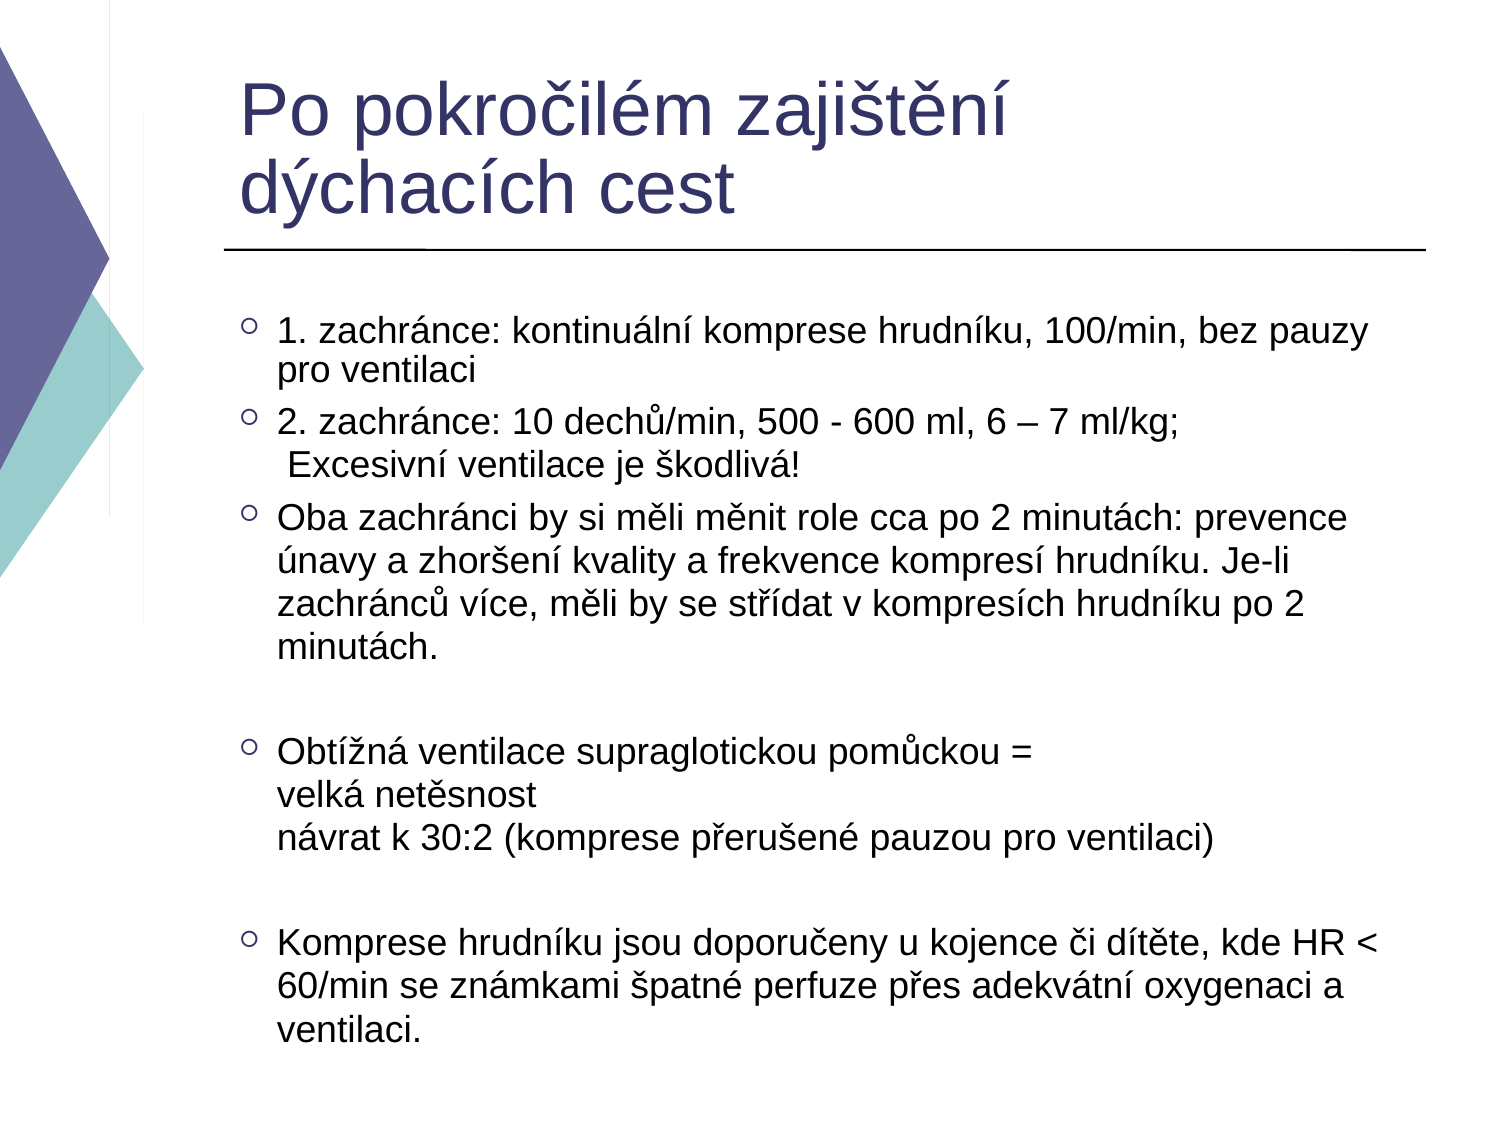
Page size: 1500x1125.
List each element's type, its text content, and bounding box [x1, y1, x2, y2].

list 1. zachránce: kontinuální komprese hrudníku, 100/min, bez pauzy pro ventilaci 2. zachránce: 10 dechů/min, 500 - 600 ml, 6 – 7 ml/kg; Excesivní ventilace je škodlivá! Oba zachránci by si měli měnit role cca po 2 minutách: prevence únavy a zhoršení kvality a frekvence kompresí hrudníku. Je-li zachránců více, měli by se střídat v kompresích hrudníku po 2 minutách. Obtížná ventilace supraglotickou pomůckou = velká netěsnost návrat k 30:2 (komprese přerušené pauzou pro ventilaci) Komprese hrudníku jsou doporučeny u kojence či dítěte, kde HR < 60/min se známkami špatné perfuze přes adekvátní oxygenaci a ventilaci. [224, 299, 1425, 1125]
title Po pokročilém zajištění dýchacích cest [224, 38, 1500, 237]
